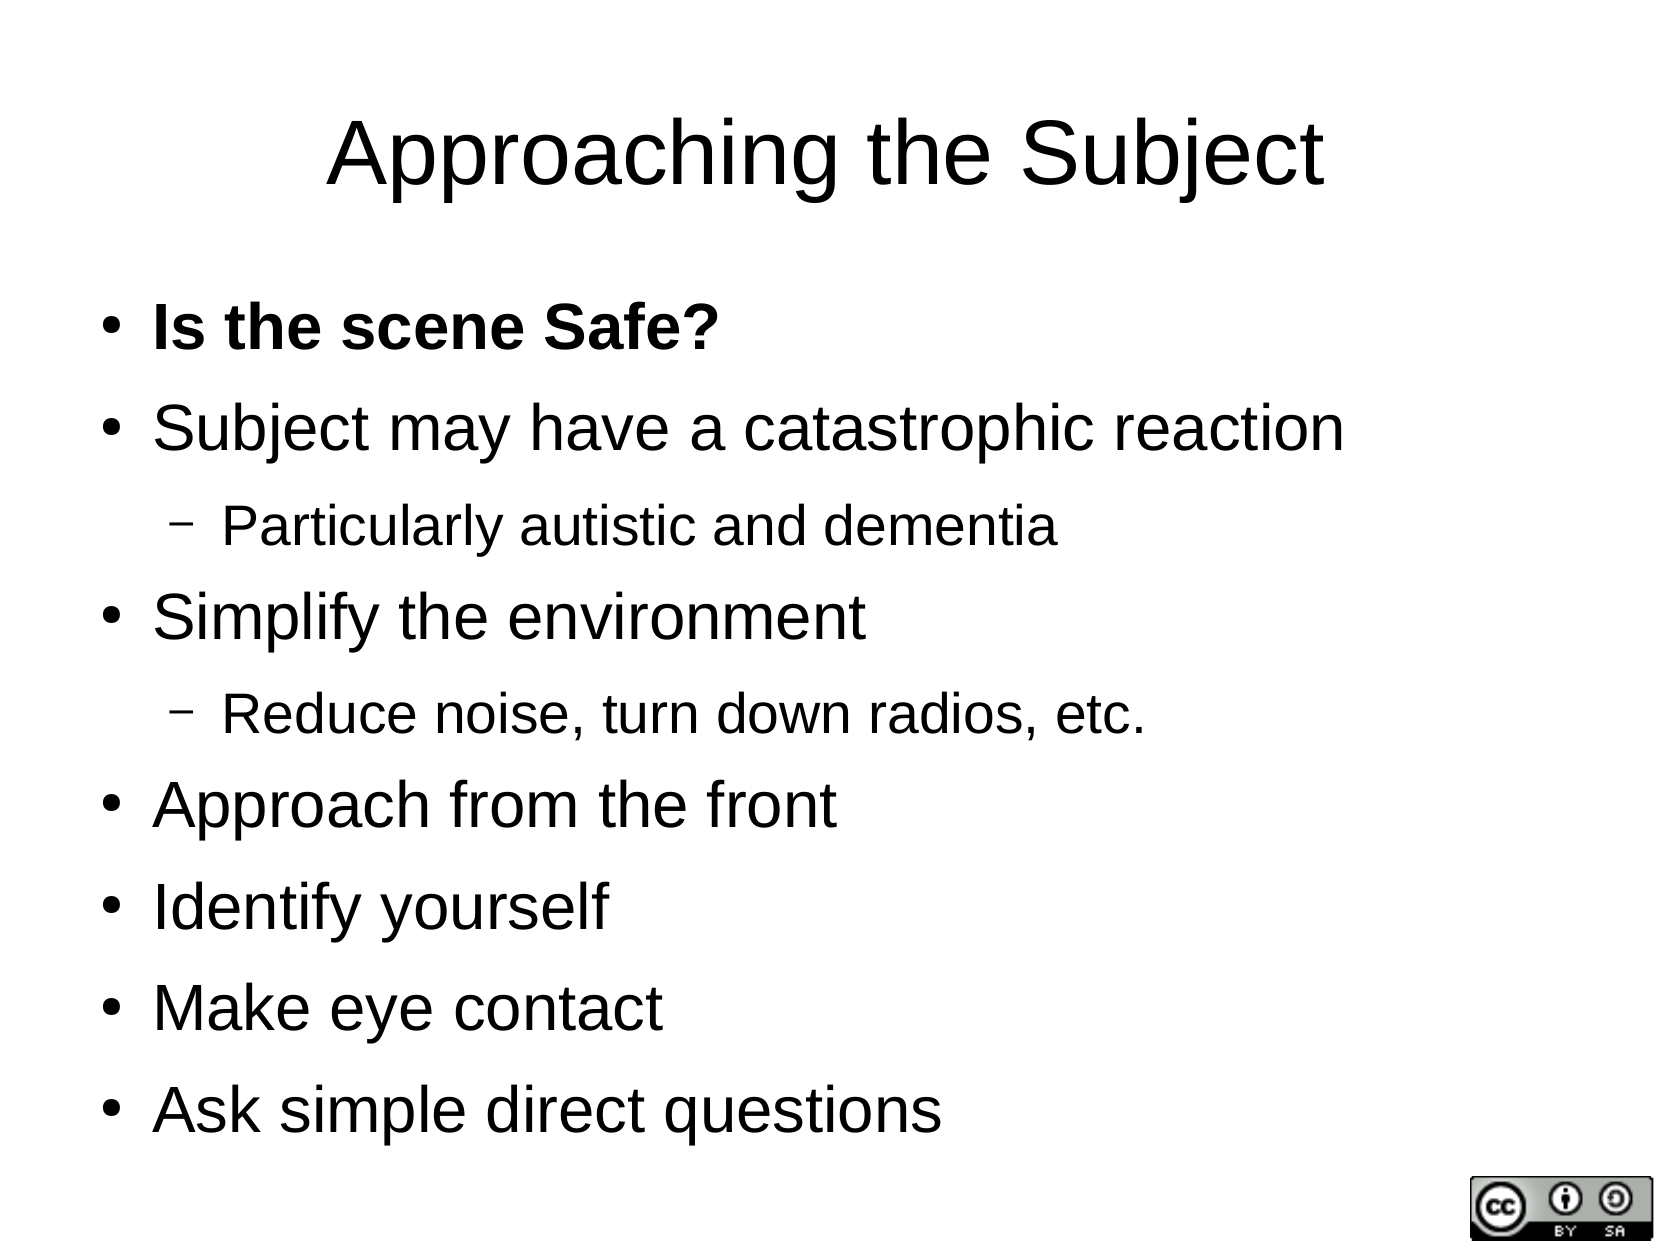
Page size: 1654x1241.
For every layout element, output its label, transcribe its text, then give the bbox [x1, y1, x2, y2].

title Approaching the Subject [82, 49, 1571, 257]
list Is the scene Safe? Subject may have a catastrophic reaction Particularly autistic and dementia Simplify the environment Reduce noise, turn down radios, etc. Approach from the front Identify yourself Make eye contact Ask simple direct questions [82, 290, 1571, 1153]
picture [1470, 1176, 1654, 1241]
